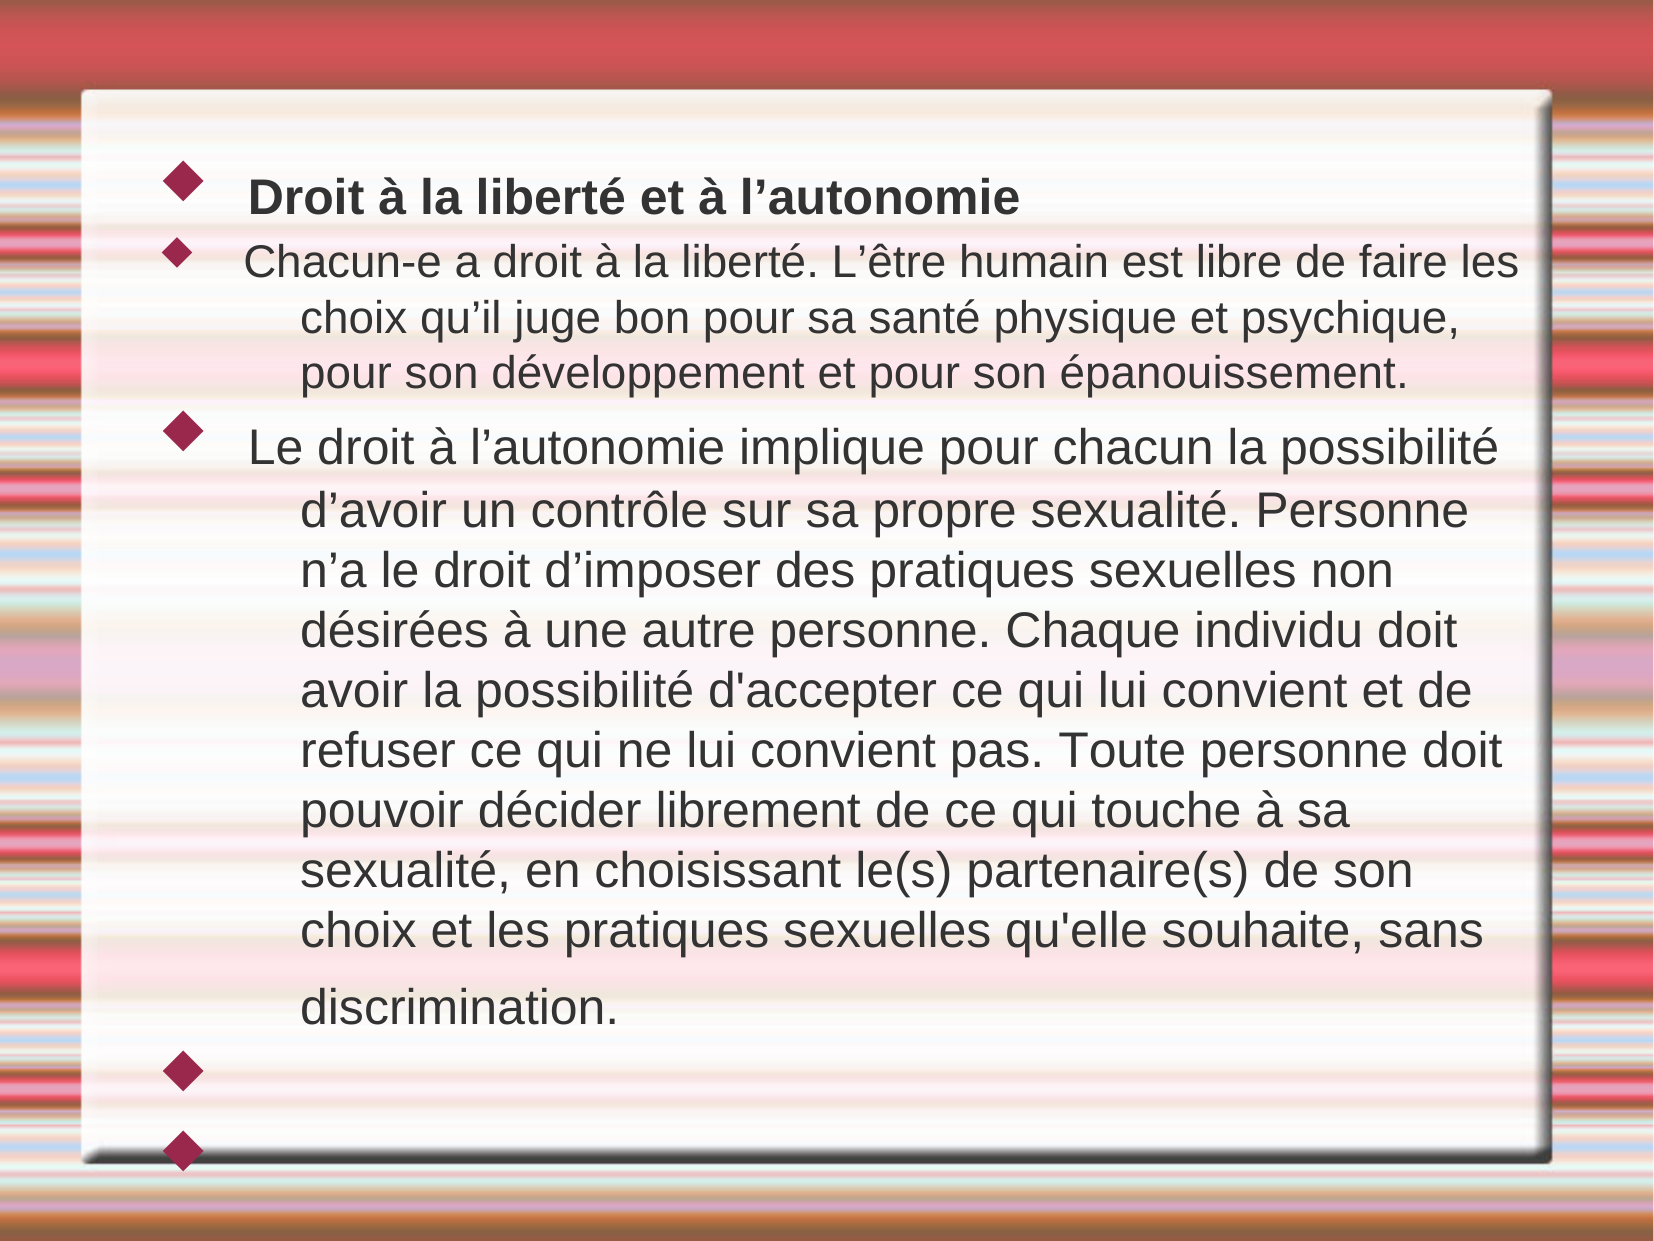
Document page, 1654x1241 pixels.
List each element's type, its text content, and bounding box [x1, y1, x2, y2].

list Droit à la liberté et à l’autonomie Chacun-e a droit à la liberté. L’être humain est libre de faire les choix qu’il juge bon pour sa santé physique et psychique, pour son développement et pour son épanouissement. Le droit à l’autonomie implique pour chacun la possibilité d’avoir un contrôle sur sa propre sexualité. Personne n’a le droit d’imposer des pratiques sexuelles non désirées à une autre personne. Chaque individu doit avoir la possibilité d'accepter ce qui lui convient et de refuser ce qui ne lui convient pas. Toute personne doit pouvoir décider librement de ce qui touche à sa sexualité, en choisissant le(s) partenaire(s) de son choix et les pratiques sexuelles qu'elle souhaite, sans discrimination. [134, 147, 1536, 1199]
